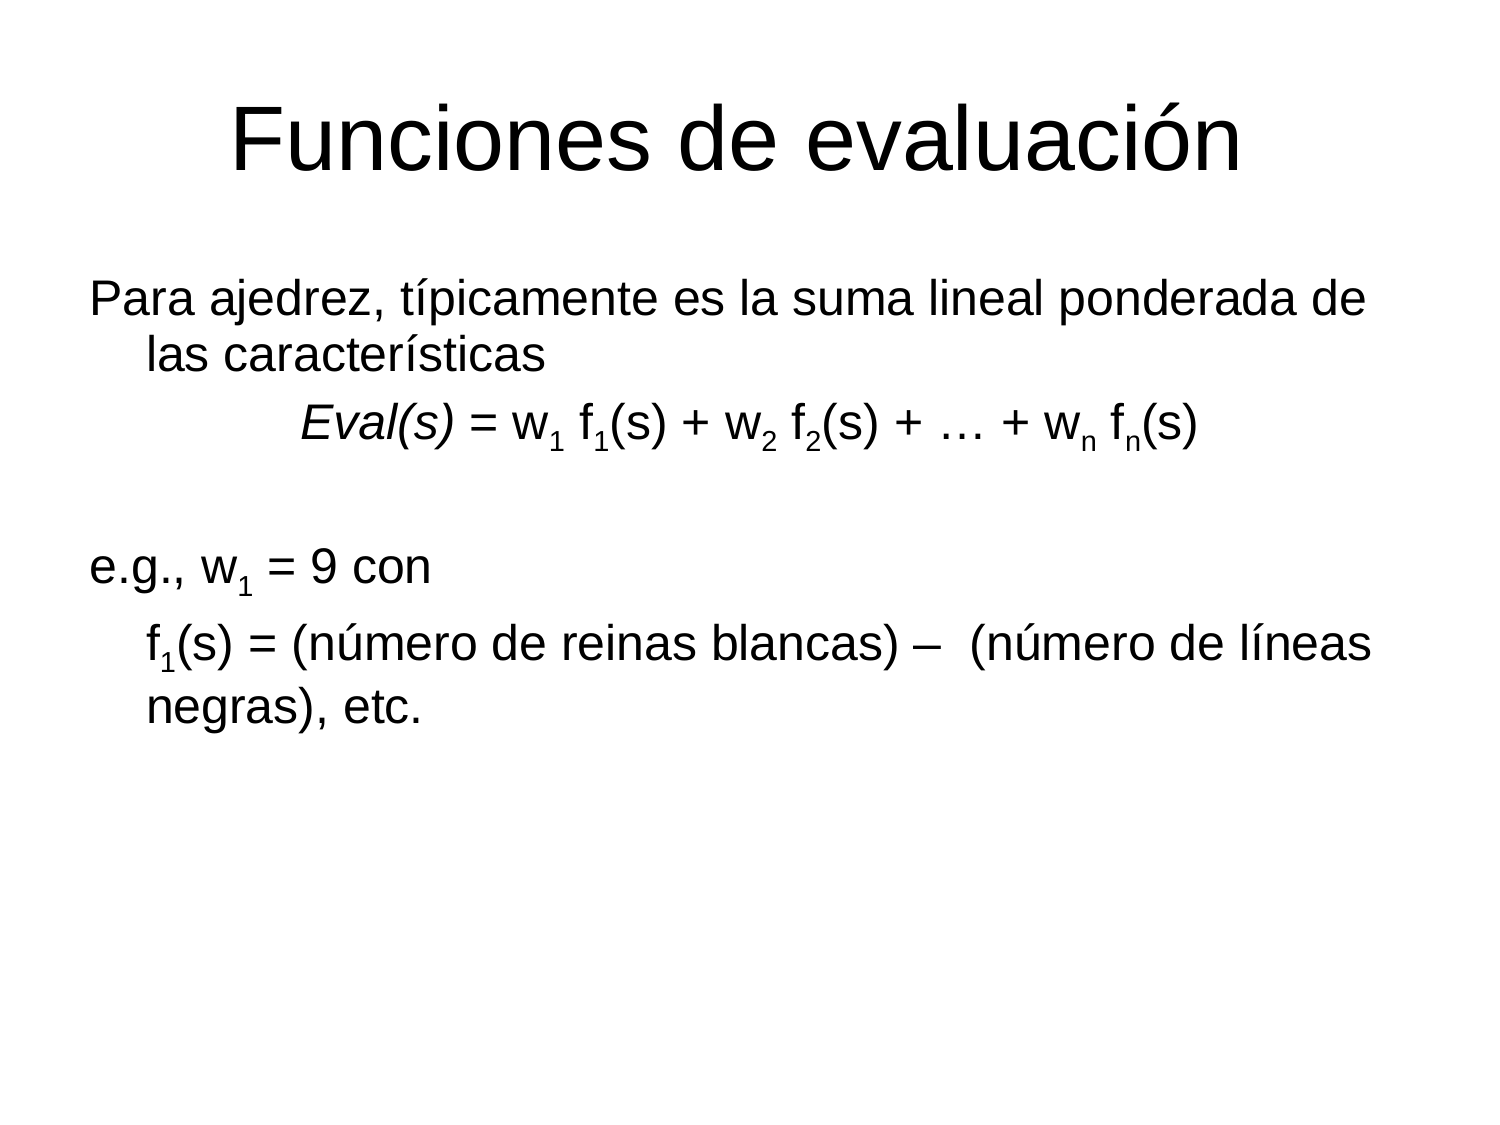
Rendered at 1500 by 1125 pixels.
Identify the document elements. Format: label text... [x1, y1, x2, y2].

list Para ajedrez, típicamente es la suma lineal ponderada de las características Eval(s) = w1 f1(s) + w2 f2(s) + … + wn fn(s) e.g., w1 = 9 con f1(s) = (número de reinas blancas) – (número de líneas negras), etc. [75, 262, 1426, 1006]
title Funciones de evaluación [75, 45, 1426, 233]
